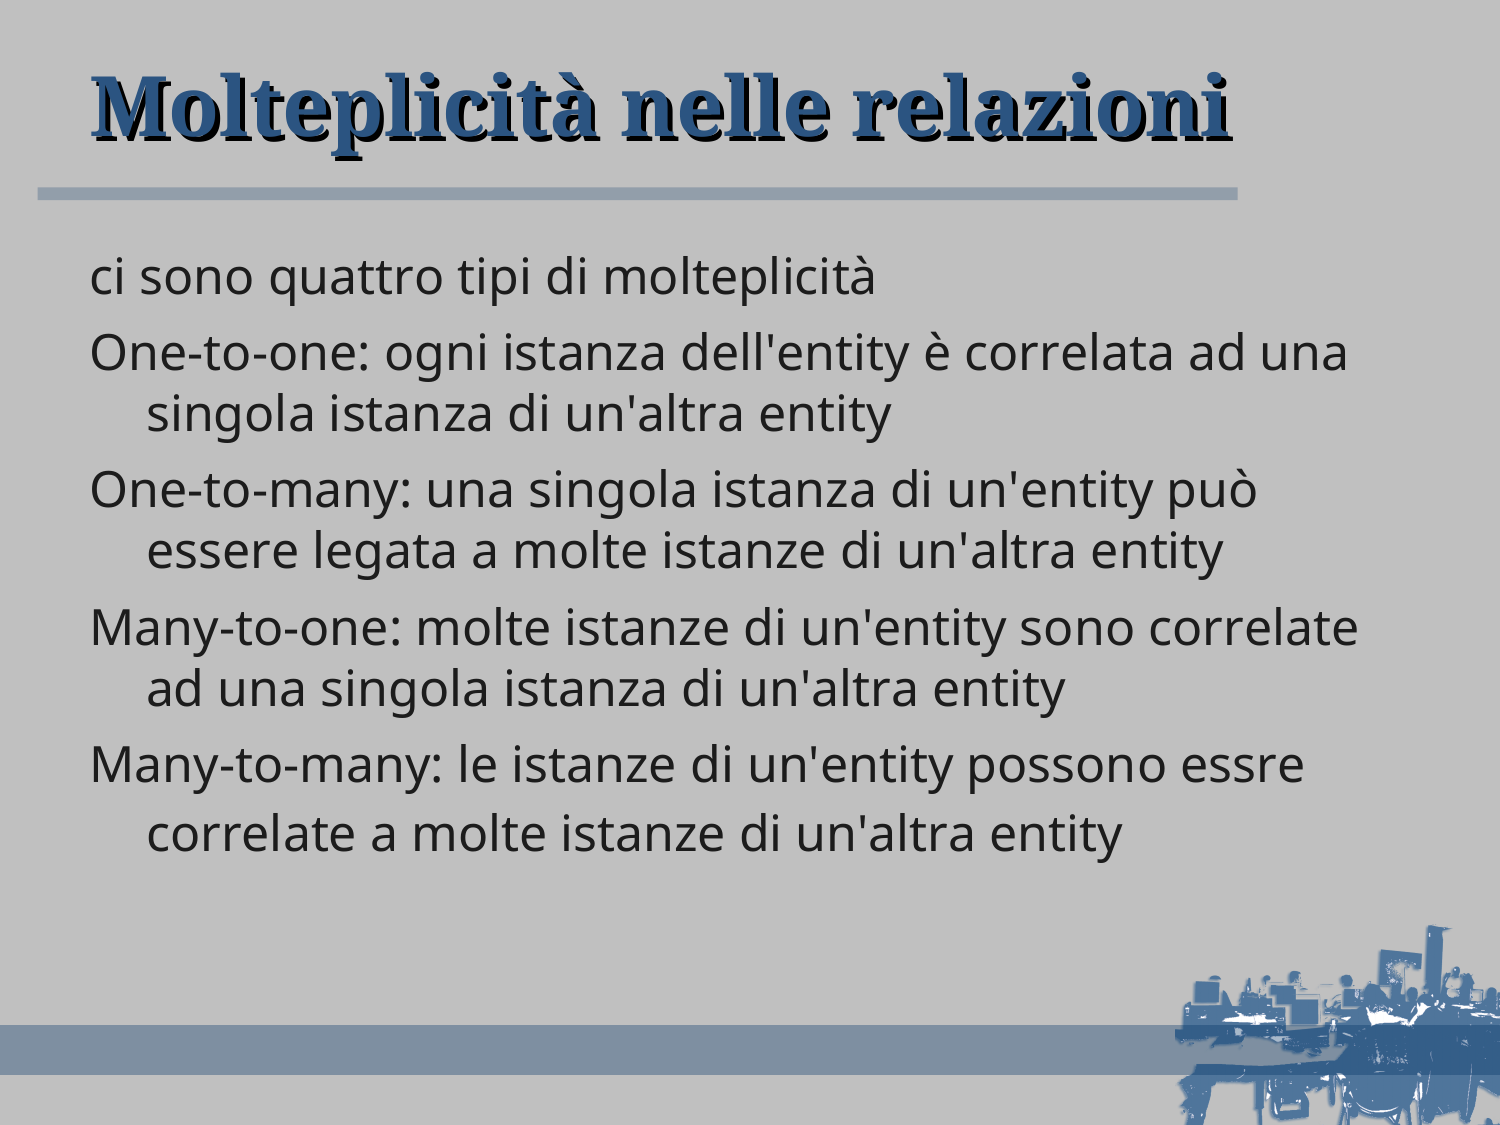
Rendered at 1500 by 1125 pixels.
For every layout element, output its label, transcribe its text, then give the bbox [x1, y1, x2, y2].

list ci sono quattro tipi di molteplicità One-to-one: ogni istanza dell'entity è correlata ad una singola istanza di un'altra entity One-to-many: una singola istanza di un'entity può essere legata a molte istanze di un'altra entity Many-to-one: molte istanze di un'entity sono correlate ad una singola istanza di un'altra entity Many-to-many: le istanze di un'entity possono essre correlate a molte istanze di un'altra entity [75, 237, 1426, 1006]
title Molteplicità nelle relazioni [75, 35, 1426, 174]
